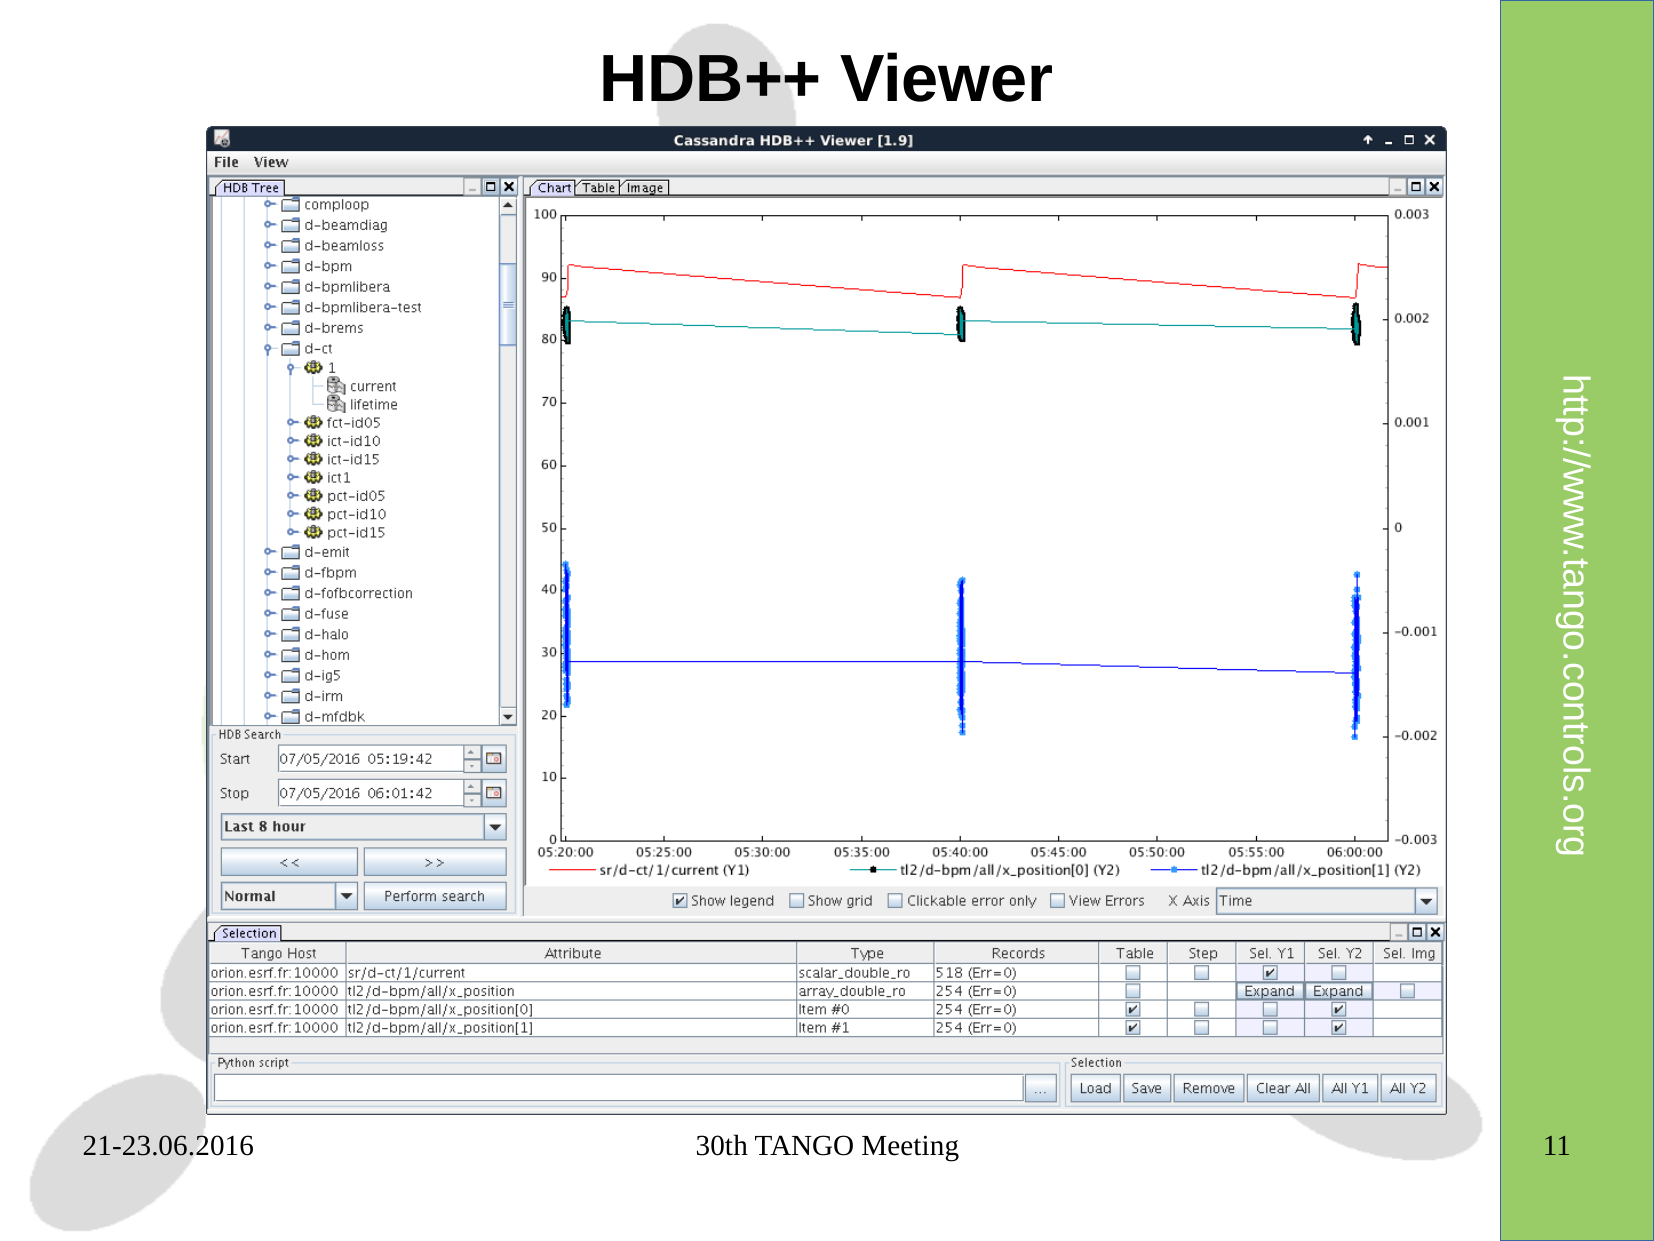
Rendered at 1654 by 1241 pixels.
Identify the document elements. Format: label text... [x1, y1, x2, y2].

text_box HDB++ Viewer [339, 33, 1315, 123]
picture [0, 1, 1500, 1241]
